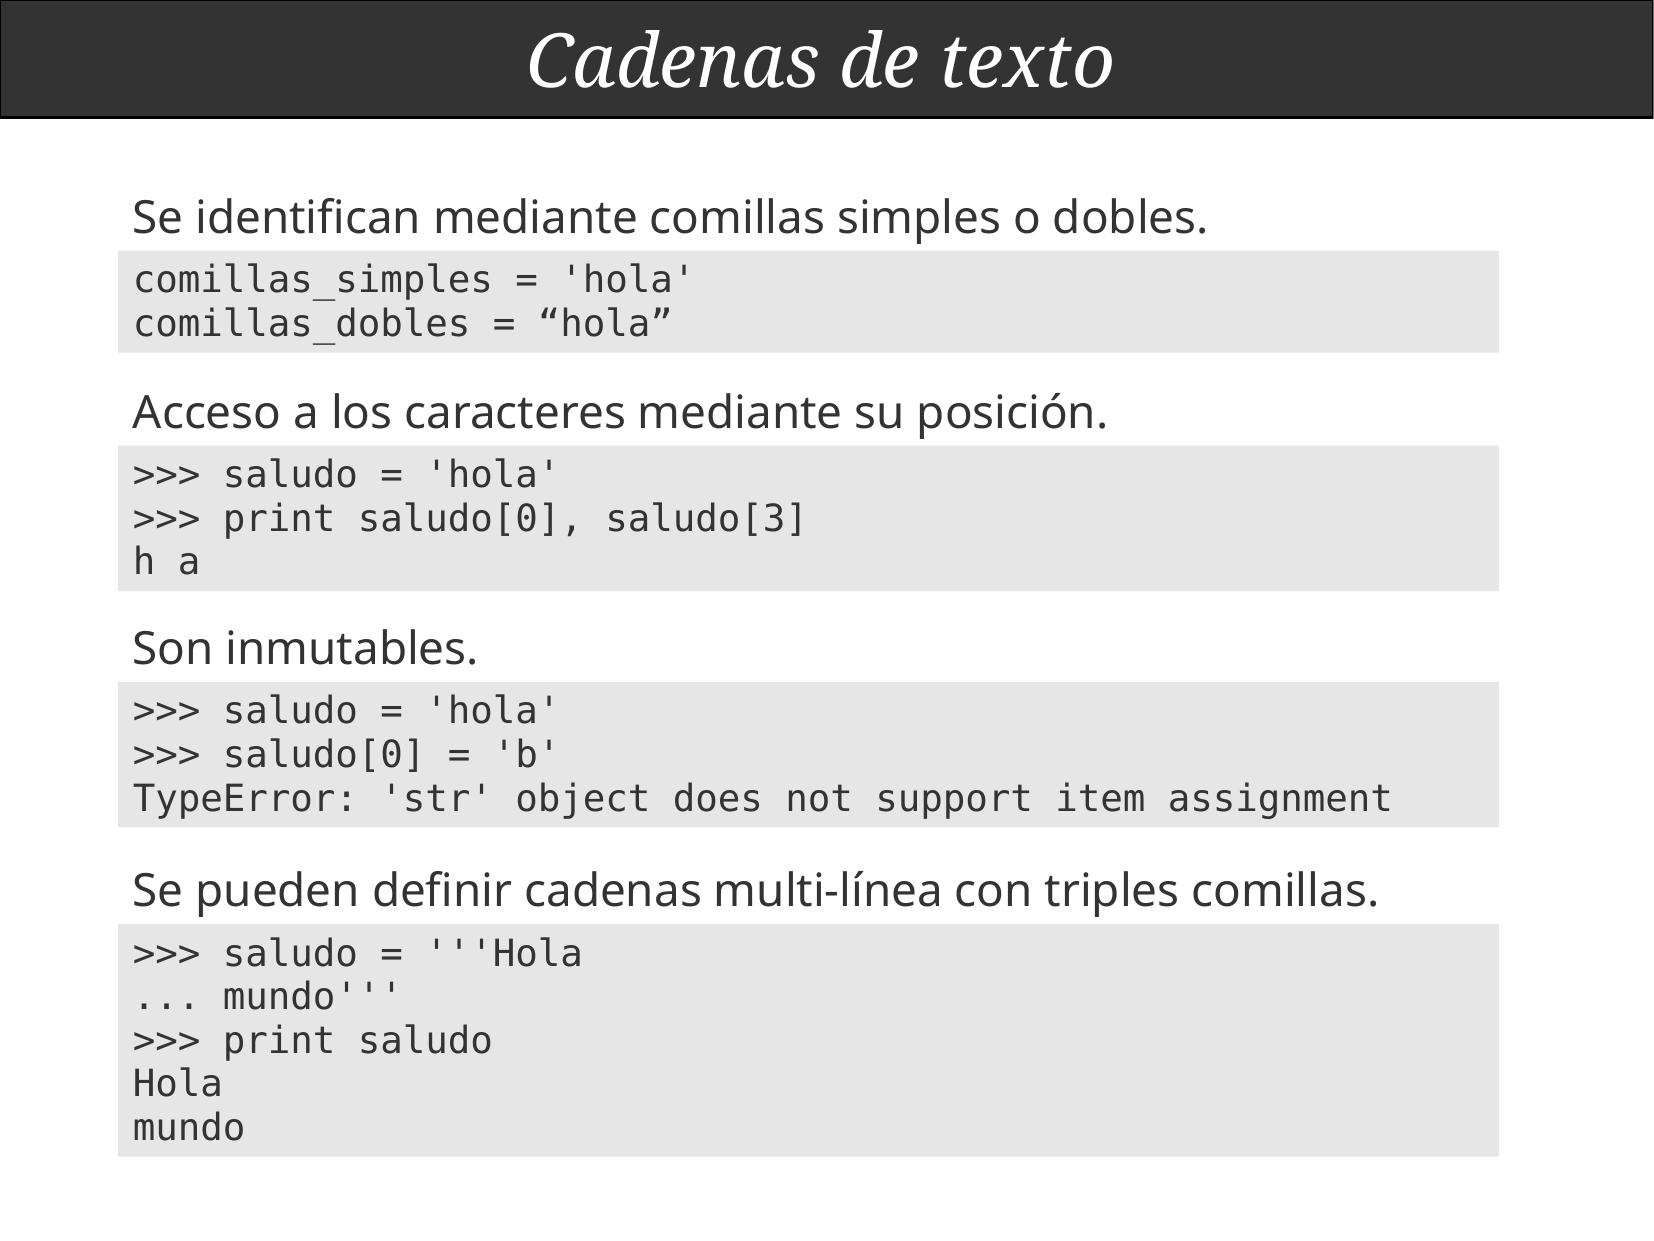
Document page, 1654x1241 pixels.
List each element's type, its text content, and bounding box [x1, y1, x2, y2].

text_box comillas_simples = 'hola' comillas_dobles = “hola” [118, 250, 1499, 353]
text_box Cadenas de texto [0, 0, 1654, 101]
text_box Se identifican mediante comillas simples o dobles. [118, 177, 1506, 246]
text_box >>> saludo = 'hola' >>> saludo[0] = 'b' TypeError: 'str' object does not support item assignment [118, 681, 1499, 828]
text_box >>> saludo = '''Hola ... mundo''' >>> print saludo Hola mundo [118, 924, 1499, 1157]
text_box Acceso a los caracteres mediante su posición. [118, 372, 1506, 441]
text_box >>> saludo = 'hola' >>> print saludo[0], saludo[3] h a [118, 445, 1499, 592]
text_box Se pueden definir cadenas multi-línea con triples comillas. [118, 850, 1506, 919]
text_box Son inmutables. [118, 608, 1506, 677]
